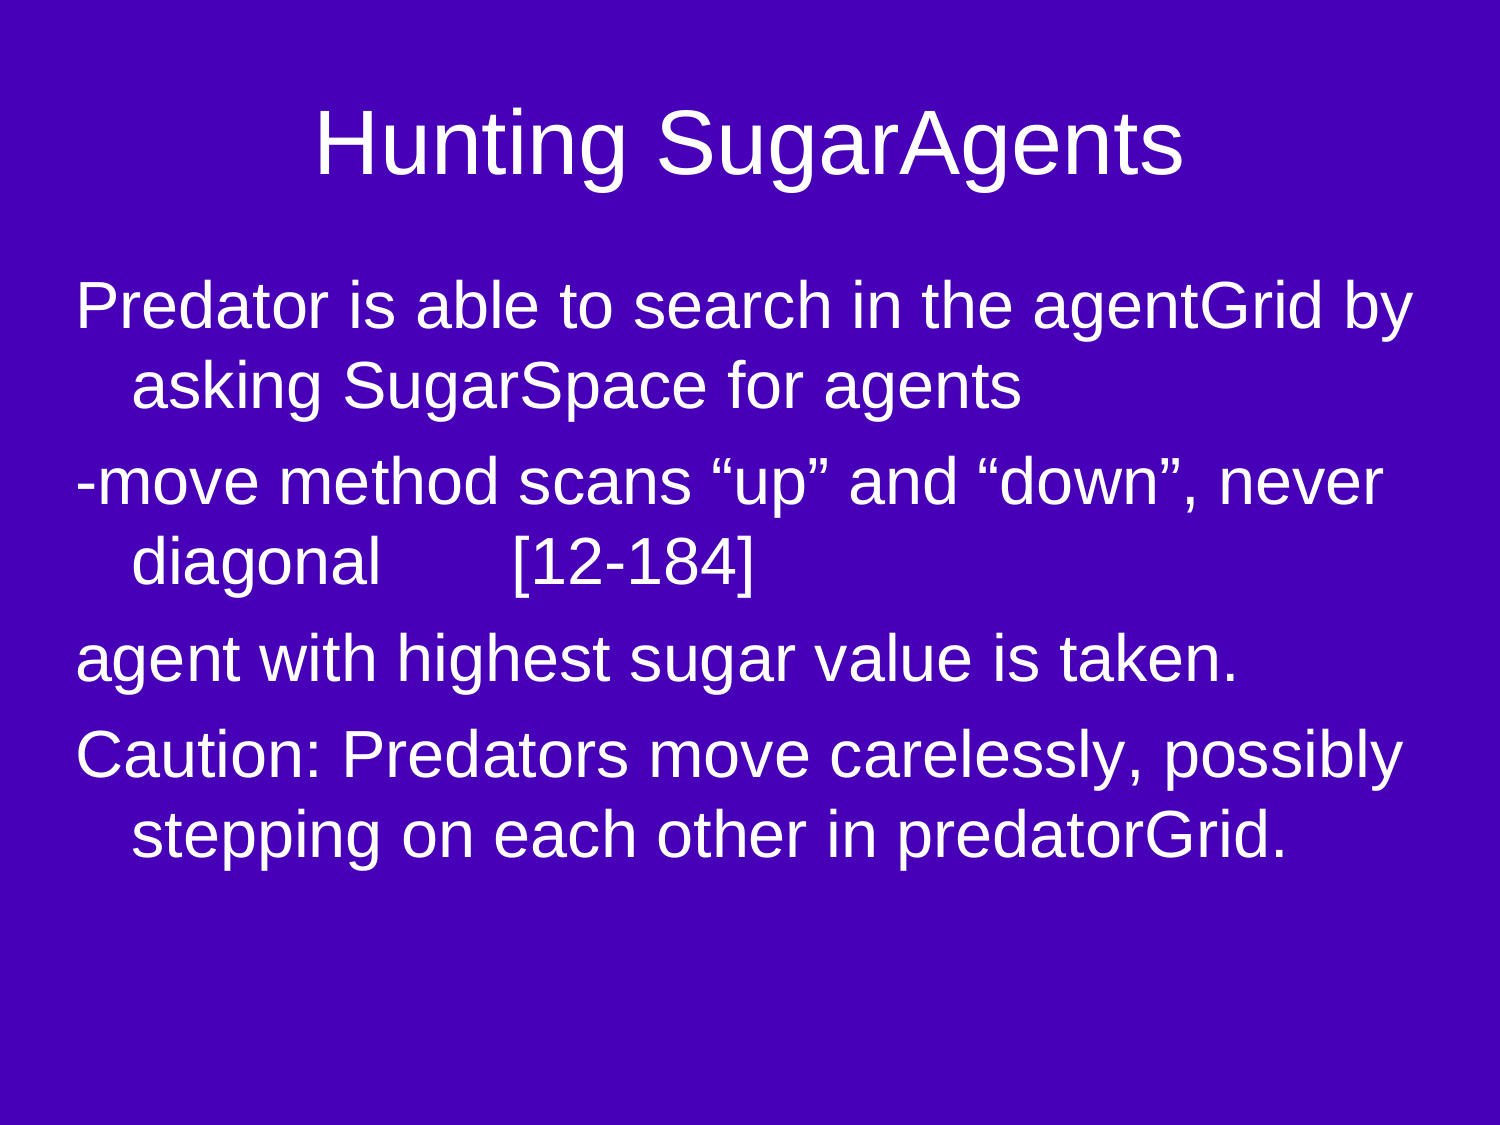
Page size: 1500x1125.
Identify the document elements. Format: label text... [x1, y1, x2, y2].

title Hunting SugarAgents [75, 45, 1426, 233]
list Predator is able to search in the agentGrid by asking SugarSpace for agents -move method scans “up” and “down”, never diagonal [12-184] agent with highest sugar value is taken. Caution: Predators move carelessly, possibly stepping on each other in predatorGrid. [75, 262, 1426, 1006]
